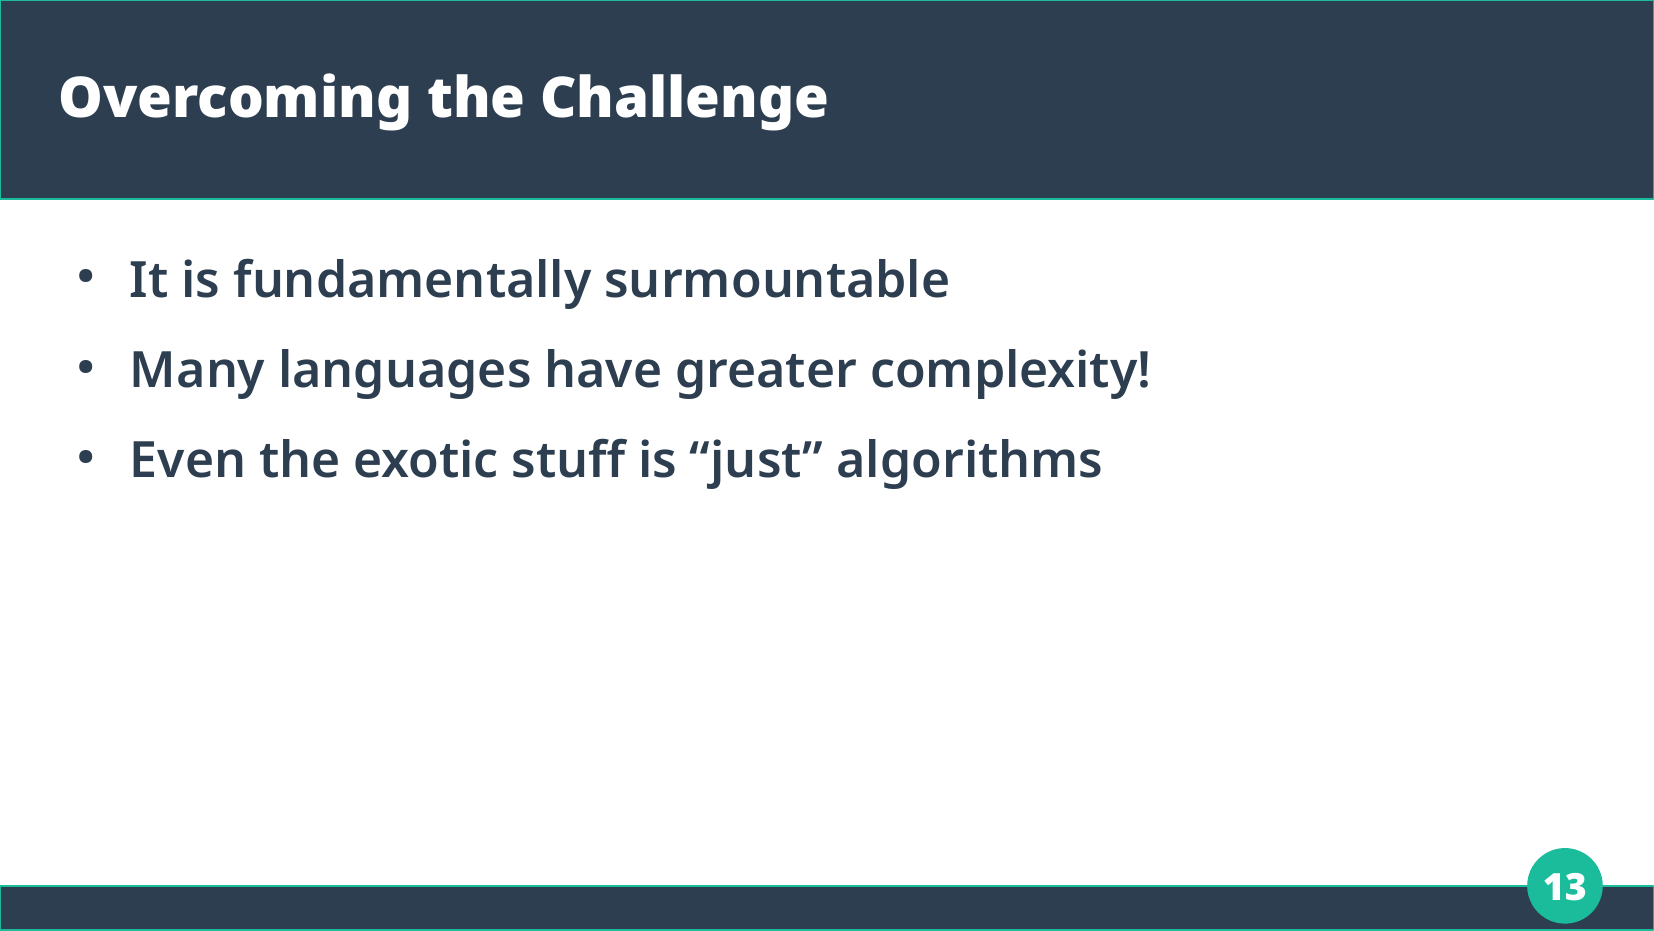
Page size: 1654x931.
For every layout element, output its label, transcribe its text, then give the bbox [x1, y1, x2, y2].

list It is fundamentally surmountable Many languages have greater complexity! Even the exotic stuff is “just” algorithms [59, 243, 1595, 864]
title Overcoming the Challenge [59, 37, 1595, 155]
